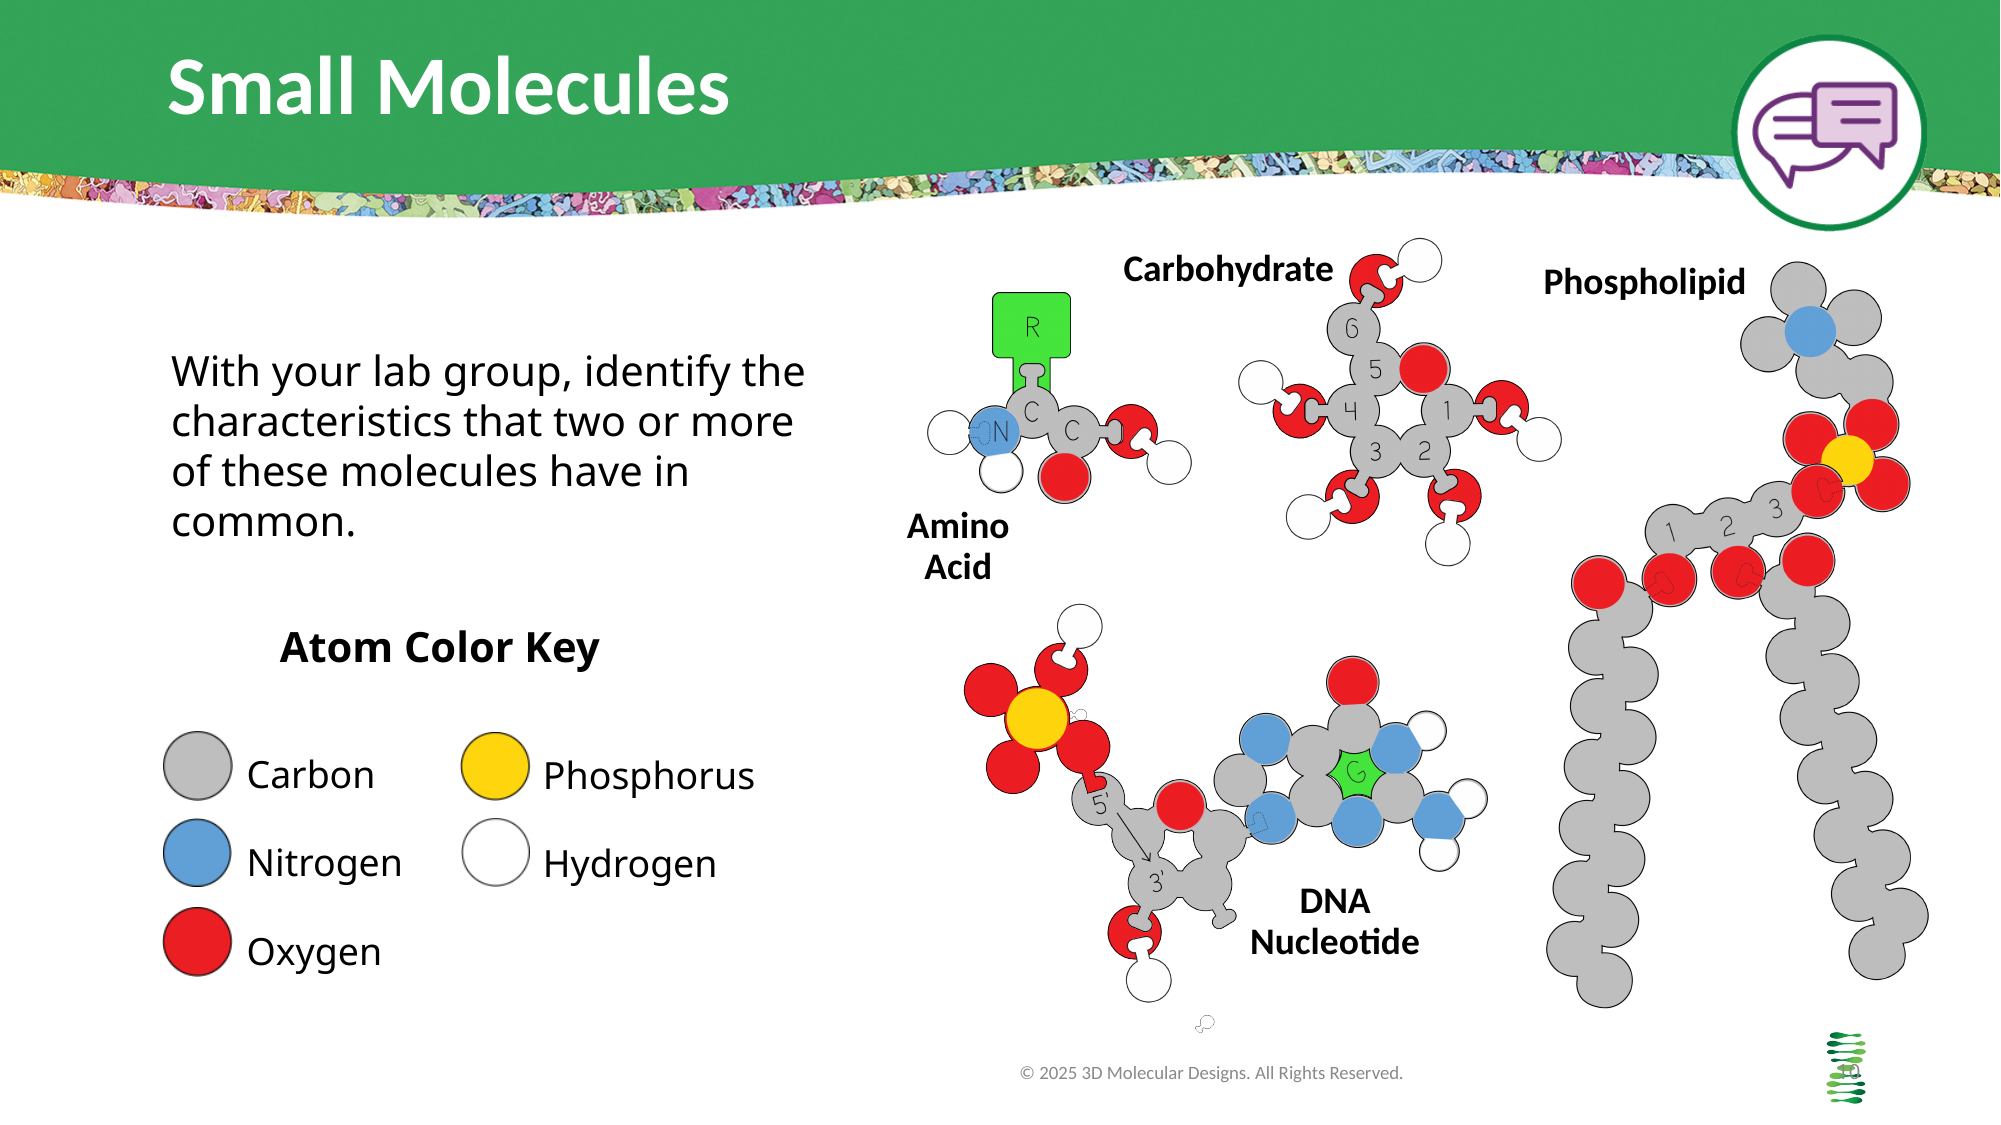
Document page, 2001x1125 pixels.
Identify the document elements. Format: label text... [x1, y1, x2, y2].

text_box Small Molecules [152, 0, 1733, 164]
text_box Atom Color Key [165, 613, 715, 715]
text_box Amino Acid [855, 496, 1062, 596]
picture [461, 818, 527, 887]
picture [927, 292, 1201, 504]
picture [957, 596, 1519, 1008]
picture [163, 732, 231, 801]
text_box Carbohydrate [1088, 239, 1370, 298]
picture [460, 732, 527, 801]
picture [162, 907, 233, 977]
text_box With your lab group, identify the characteristics that two or more of these molecules have in common. [156, 337, 830, 507]
picture [1192, 1012, 1217, 1036]
slide_number 10 [1821, 1042, 1929, 1103]
text_box Phosphorus Hydrogen [527, 721, 805, 891]
picture [1542, 239, 1945, 1011]
text_box Carbon Nitrogen Oxygen [231, 720, 439, 890]
picture [1229, 230, 1571, 570]
text_box DNA Nucleotide [1185, 871, 1486, 971]
picture [163, 818, 231, 887]
text_box Phospholipid [1492, 253, 1799, 311]
